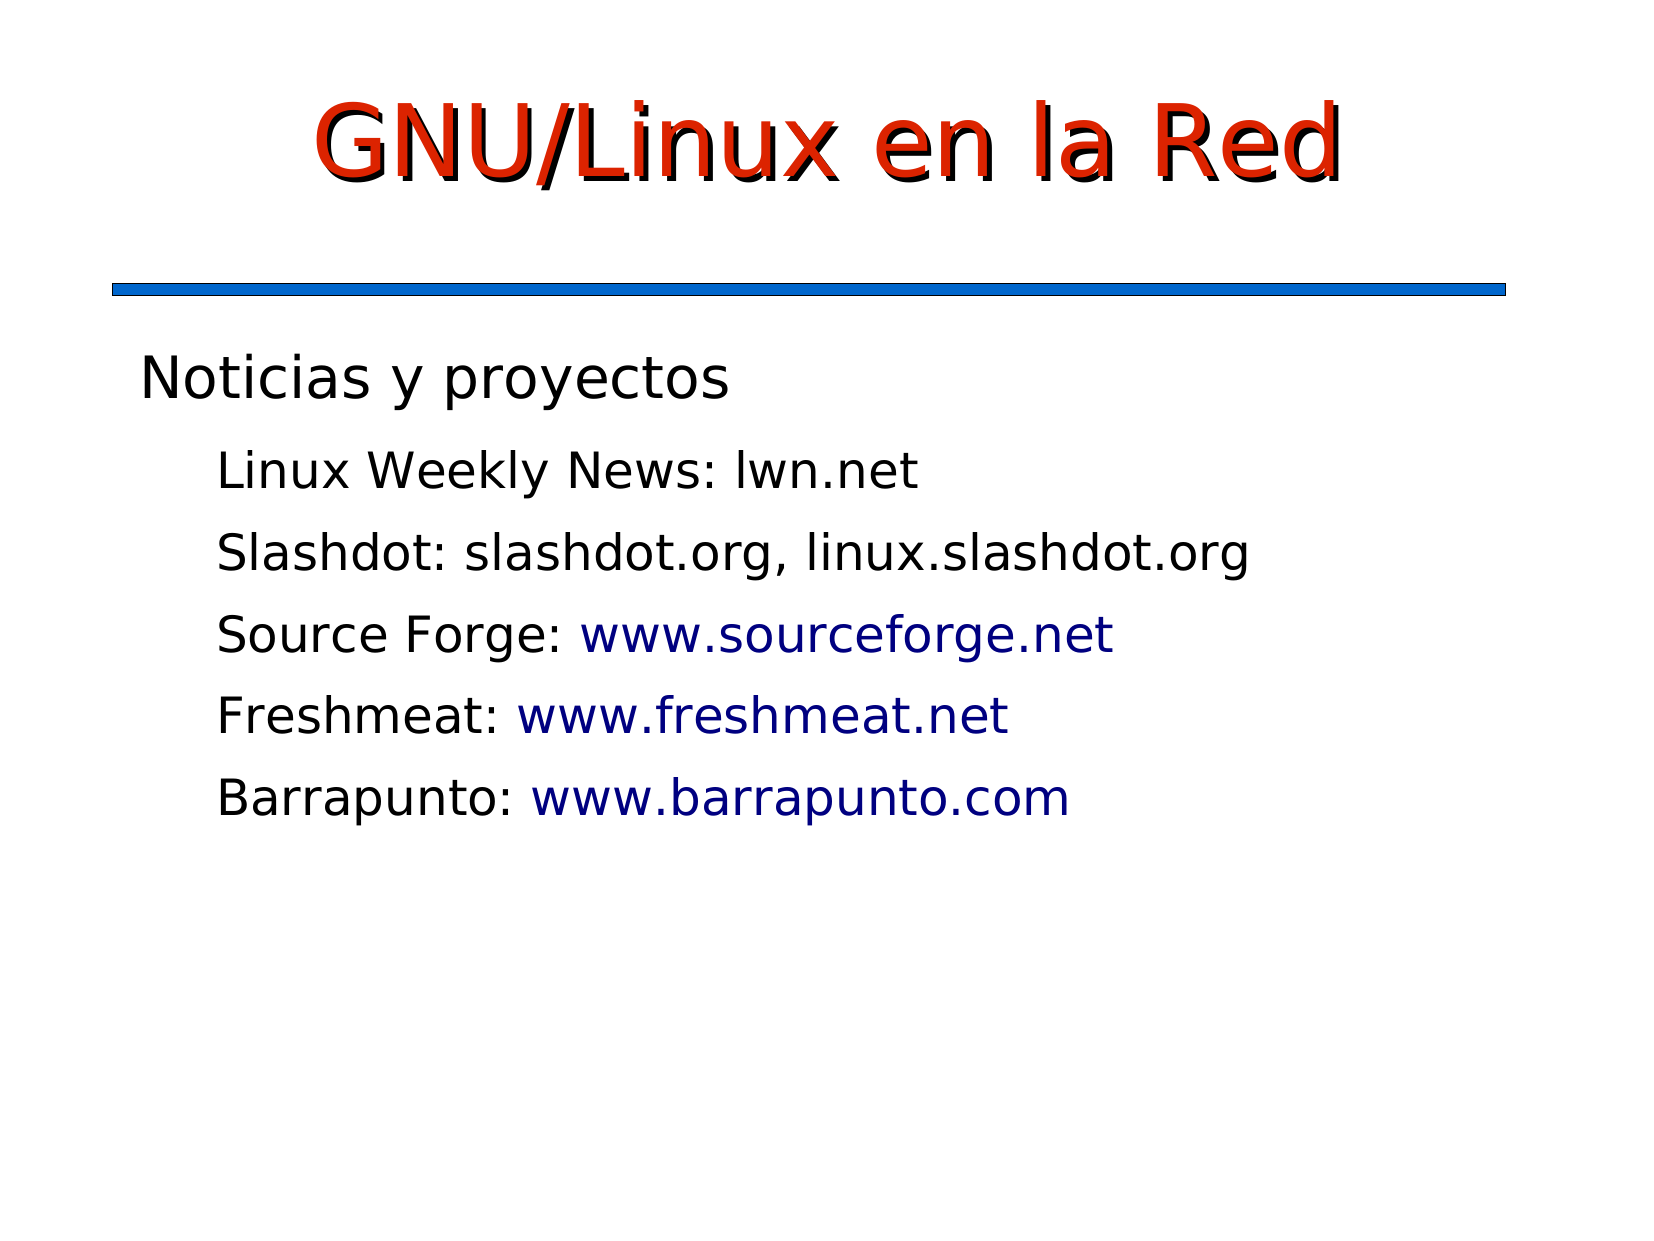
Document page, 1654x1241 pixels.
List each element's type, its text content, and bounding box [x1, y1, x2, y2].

list Noticias y proyectos Linux Weekly News: lwn.net Slashdot: slashdot.org, linux.slashdot.org Source Forge: www.sourceforge.net Freshmeat: www.freshmeat.net Barrapunto: www.barrapunto.com [121, 344, 1534, 1127]
title GNU/Linux en la Red [121, 37, 1534, 246]
